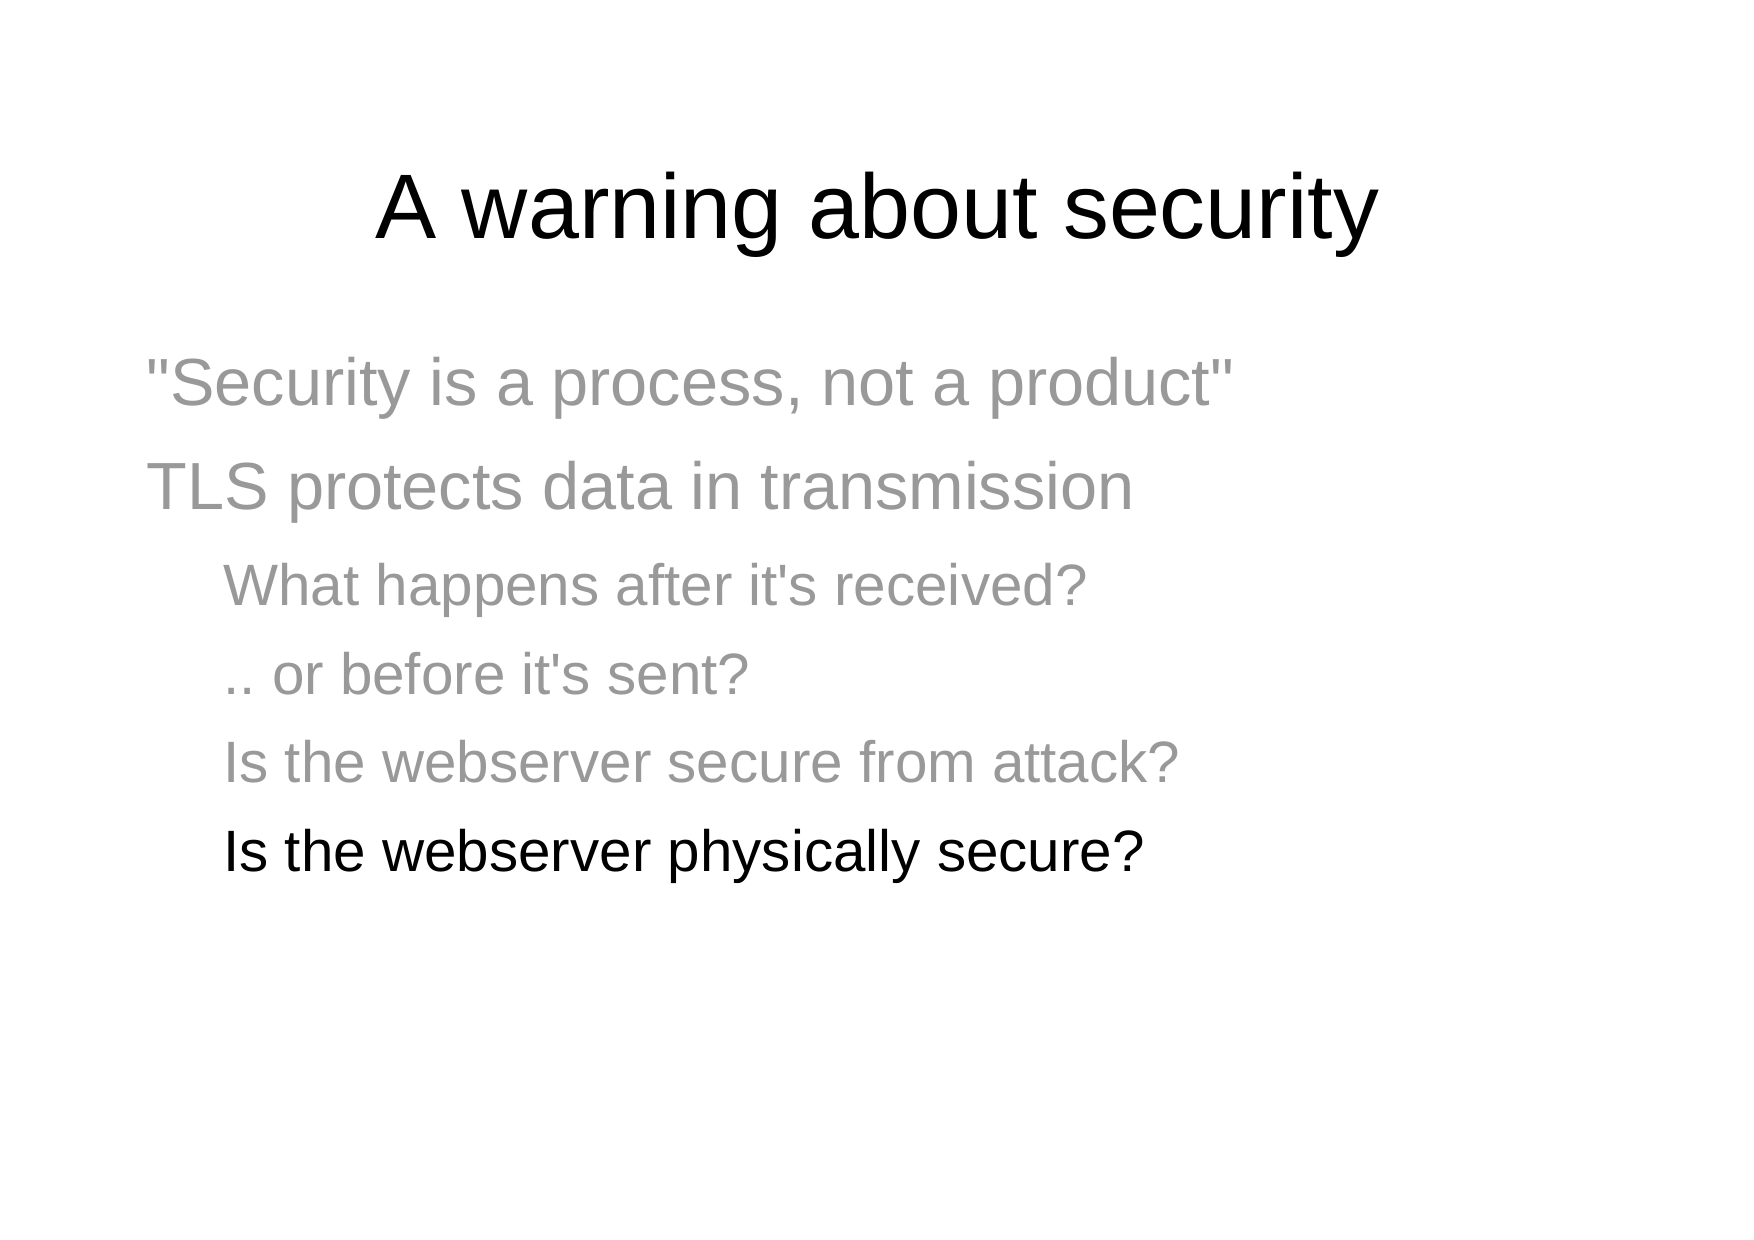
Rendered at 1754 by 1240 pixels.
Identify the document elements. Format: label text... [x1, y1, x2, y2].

list "Security is a process, not a product" TLS protects data in transmission What happens after it's received? .. or before it's sent? Is the webserver secure from attack? Is the webserver physically secure? [128, 344, 1627, 1126]
title A warning about security [128, 102, 1627, 310]
